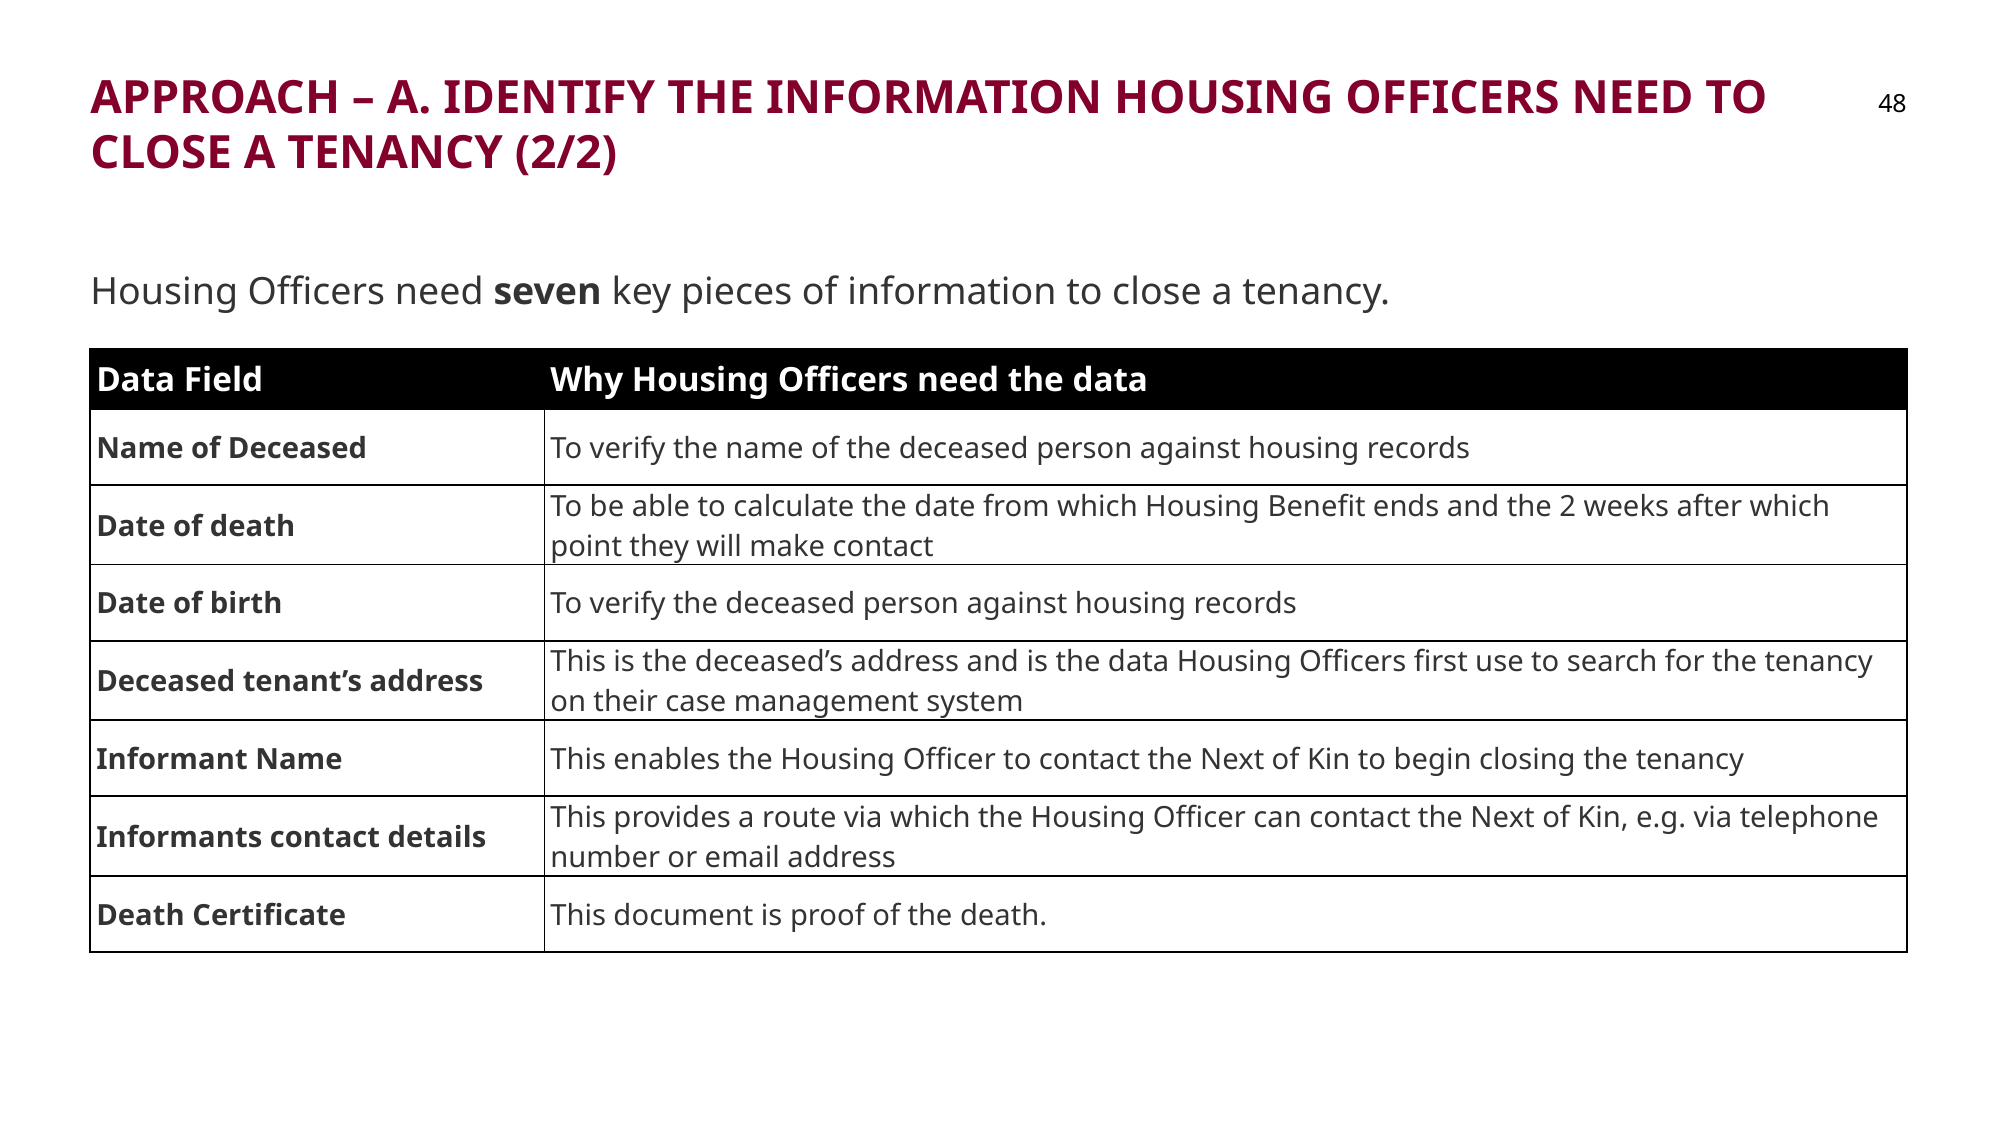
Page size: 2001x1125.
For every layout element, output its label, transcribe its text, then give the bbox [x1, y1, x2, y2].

table_cell Name of Deceased [91, 410, 544, 484]
table_header Data Field [91, 350, 544, 408]
text_box Housing Officers need seven key pieces of information to close a tenancy. [90, 259, 1907, 320]
table_cell Date of death [91, 486, 544, 564]
table_cell This enables the Housing Officer to contact the Next of Kin to begin closing the tenancy [545, 721, 1906, 795]
text_box APPROACH – A. IDENTIFY THE INFORMATION HOUSING OFFICERS NEED TO CLOSE A TENANCY (2/2) [90, 67, 1806, 205]
table_cell To verify the name of the deceased person against housing records [545, 410, 1906, 484]
table_cell To be able to calculate the date from which Housing Benefit ends and the 2 weeks after which point they will make contact [545, 486, 1906, 564]
table_cell This is the deceased’s address and is the data Housing Officers first use to search for the tenancy on their case management system [545, 642, 1906, 719]
table_cell Informants contact details [91, 797, 544, 875]
slide_number <number> [1850, 87, 1907, 148]
table_cell Deceased tenant’s address [91, 642, 544, 719]
table_header Why Housing Officers need the data [545, 350, 1906, 408]
table_cell This document is proof of the death. [545, 877, 1906, 951]
table_cell Date of birth [91, 565, 544, 640]
table_cell Death Certificate [91, 877, 544, 951]
table_cell Informant Name [91, 721, 544, 795]
table_cell To verify the deceased person against housing records [545, 565, 1906, 640]
table_cell This provides a route via which the Housing Officer can contact the Next of Kin, e.g. via telephone number or email address [545, 797, 1906, 875]
